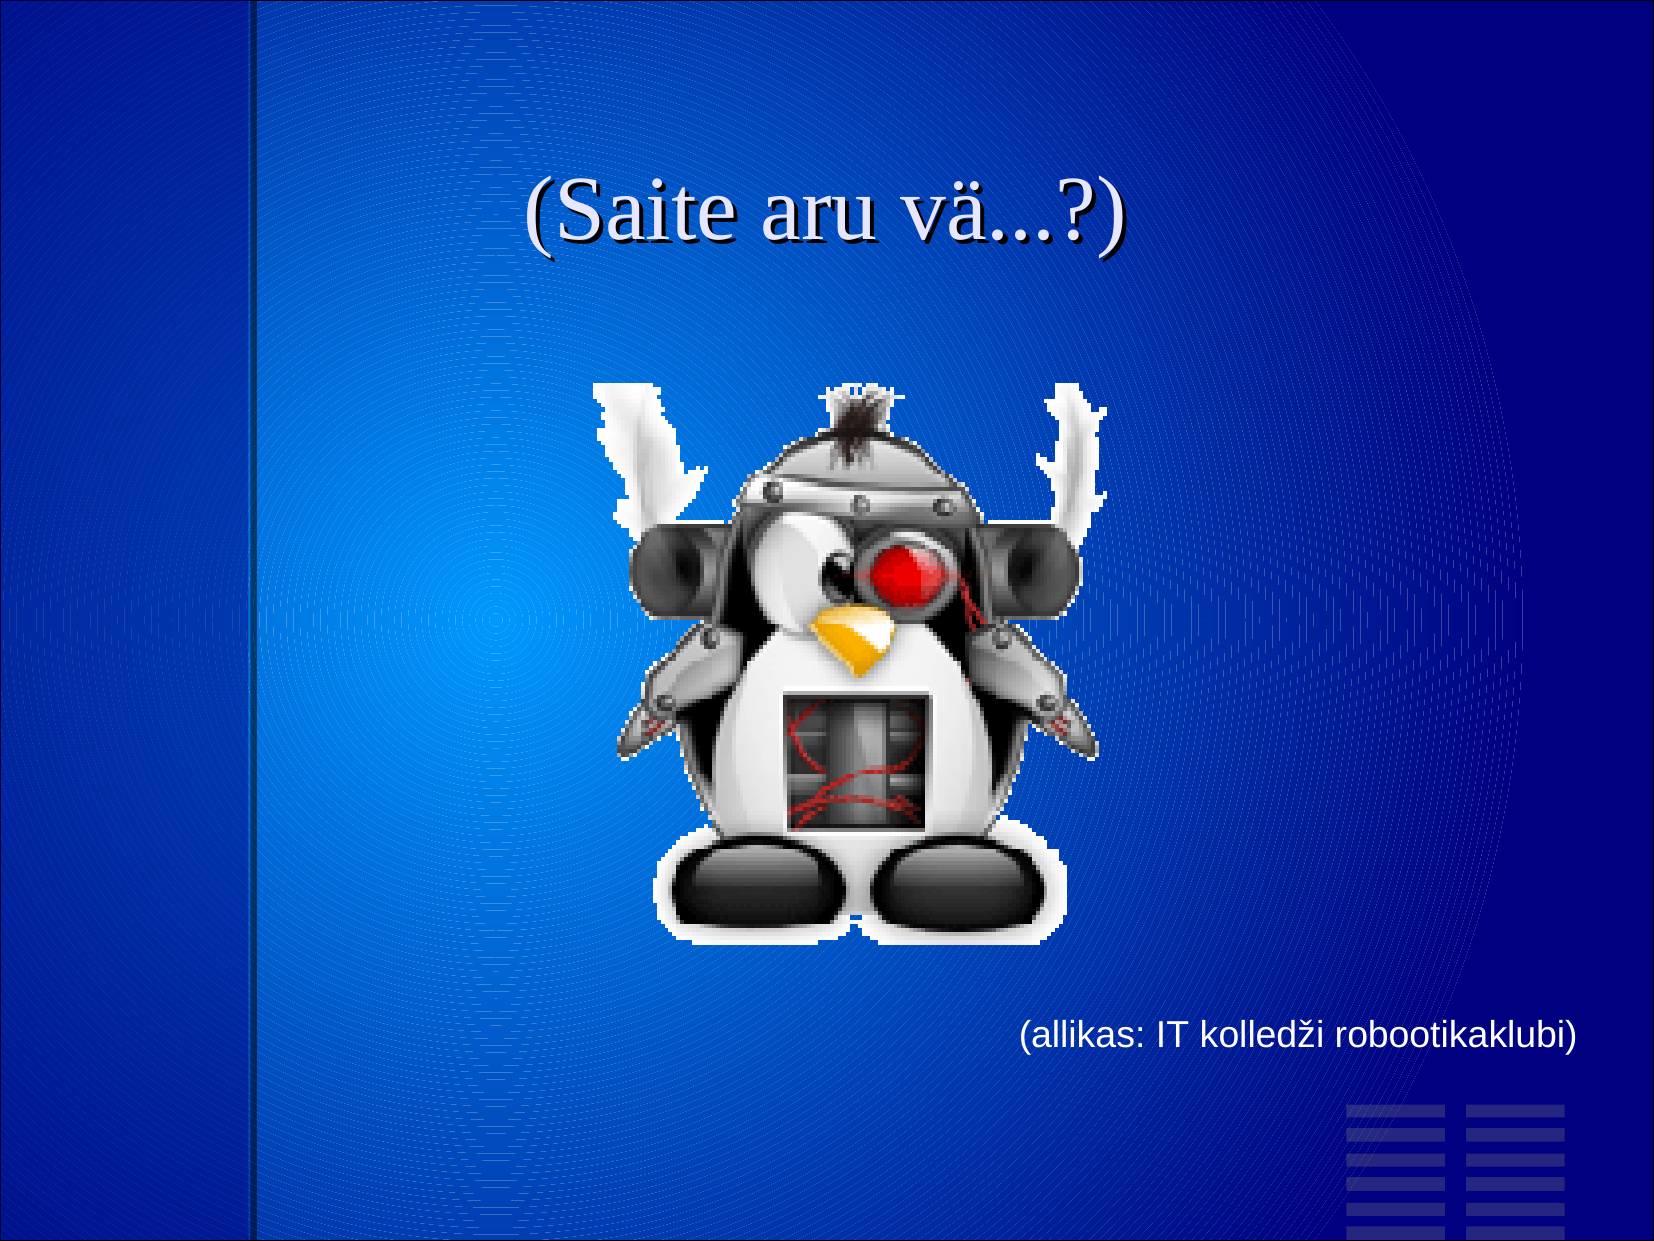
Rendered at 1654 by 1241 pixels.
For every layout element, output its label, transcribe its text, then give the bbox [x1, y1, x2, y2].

picture [590, 383, 1123, 945]
text_box (allikas: IT kolledži robootikaklubi) [1003, 1006, 1625, 1063]
title (Saite aru vä...?) [119, 104, 1533, 313]
